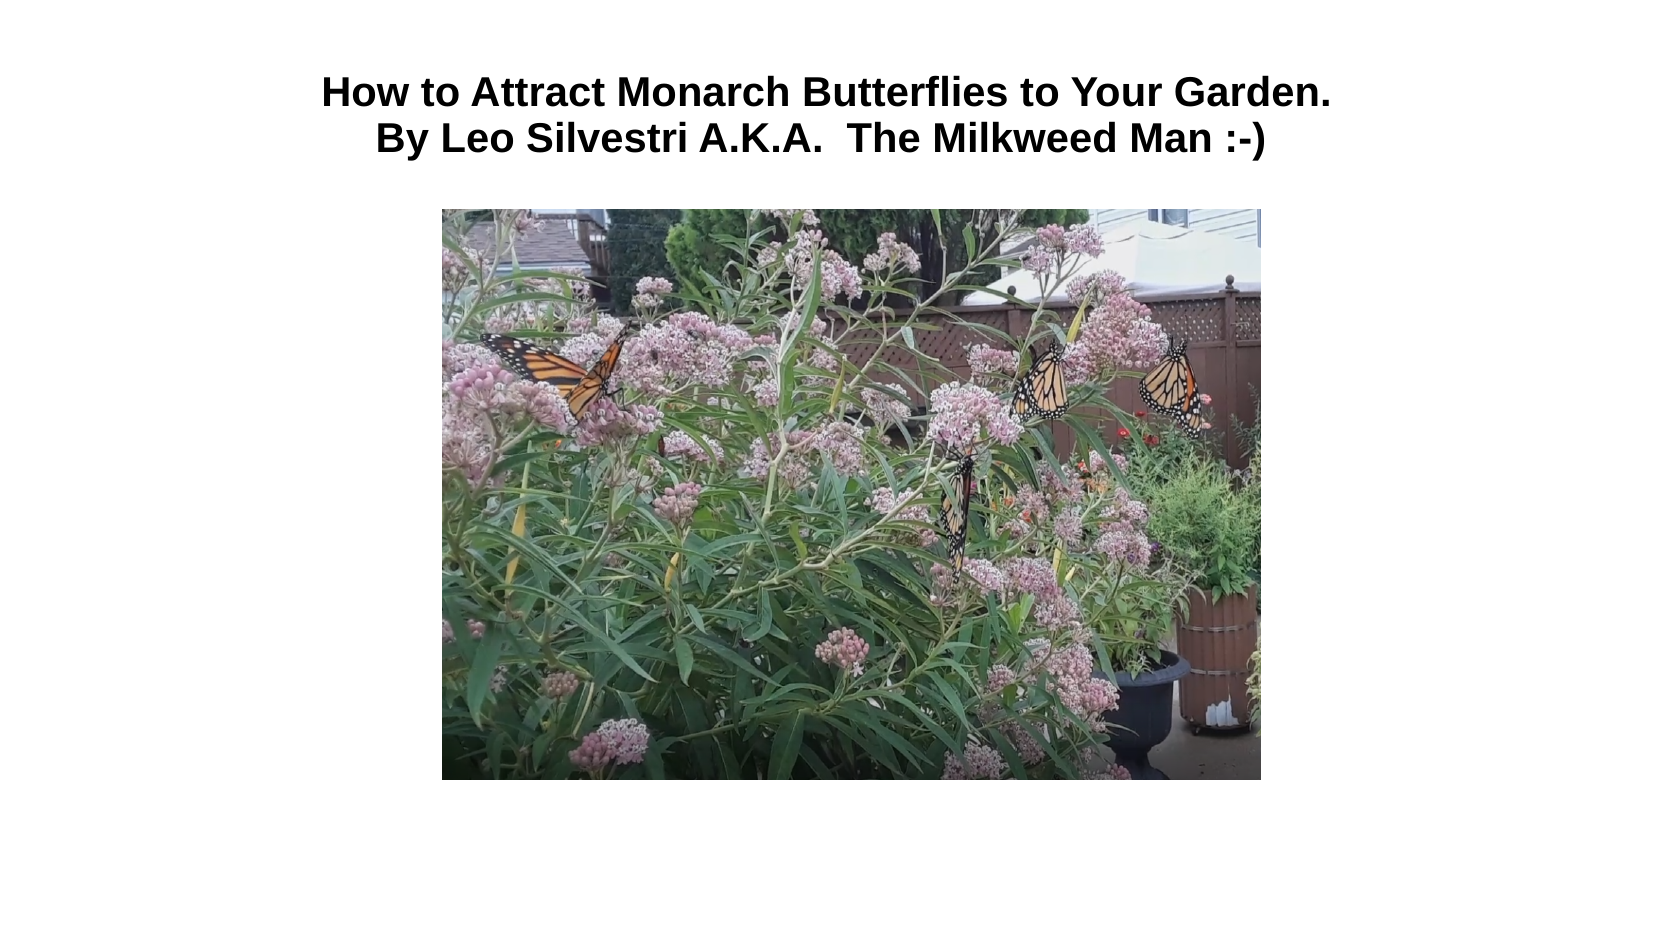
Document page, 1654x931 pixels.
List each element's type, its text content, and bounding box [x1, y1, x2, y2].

title How to Attract Monarch Butterflies to Your Garden. By Leo Silvestri A.K.A. The Milkweed Man :-) [82, 37, 1571, 193]
picture [442, 209, 1261, 781]
